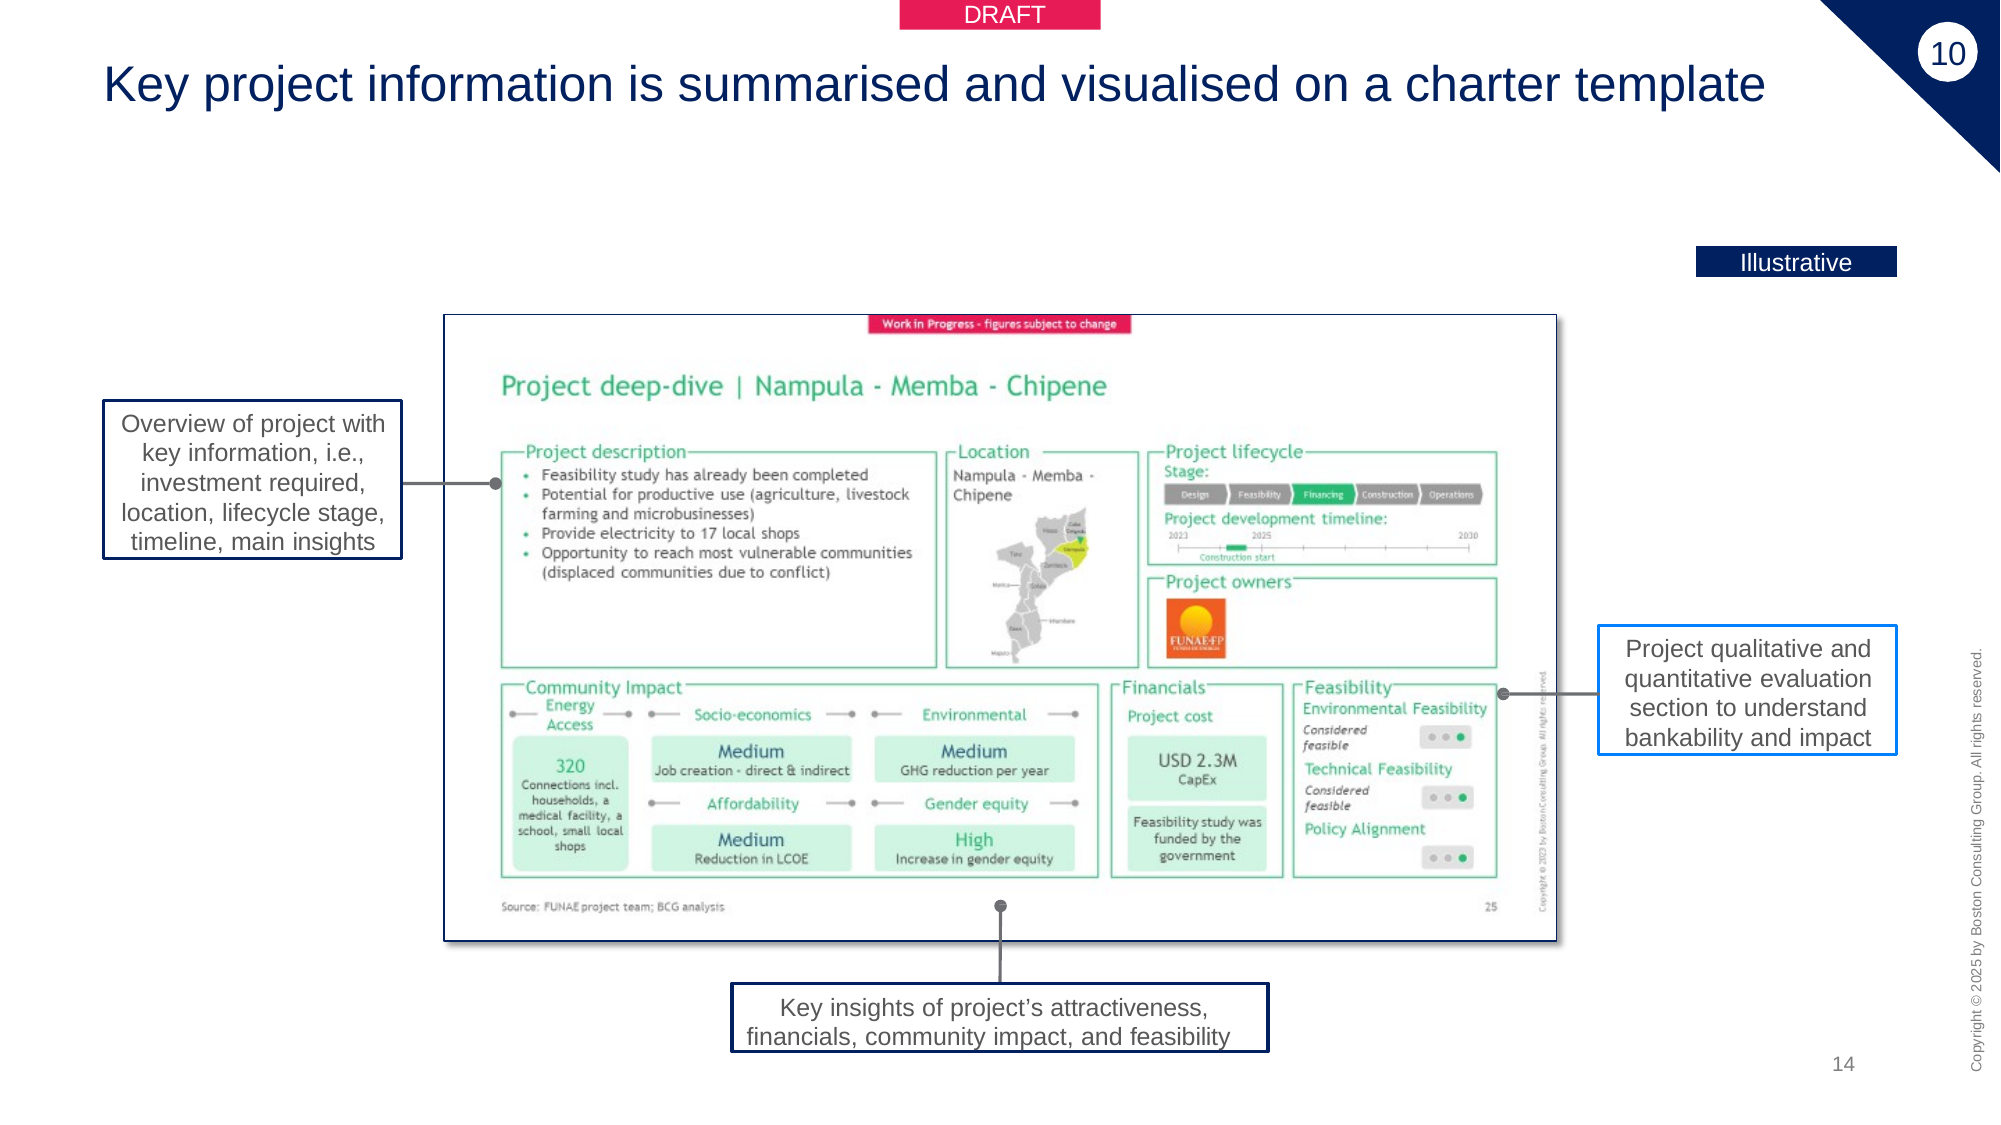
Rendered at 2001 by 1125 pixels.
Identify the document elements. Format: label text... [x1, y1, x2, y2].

text_box DRAFT [899, 0, 1101, 30]
picture [445, 315, 1556, 940]
text_box Project qualitative and quantitative evaluation section to understand bankability and impact [1598, 625, 1897, 755]
text_box [403, 477, 502, 490]
text_box [994, 899, 1007, 982]
text_box 10 [1928, 29, 1968, 74]
picture [438, 486, 998, 955]
text_box Key insights of project’s attractiveness, financials, community impact, and feasibility [731, 983, 1269, 1052]
picture [438, 309, 1571, 692]
text_box [1497, 687, 1600, 701]
title Key project information is summarised and visualised on a charter template [103, 55, 1897, 111]
text_box Overview of project with key information, i.e., investment required, location, lifecycle stage, timeline, main insights [103, 400, 402, 559]
text_box Illustrative [1696, 246, 1897, 277]
picture [1002, 696, 1571, 955]
text_box [1820, 0, 2000, 173]
